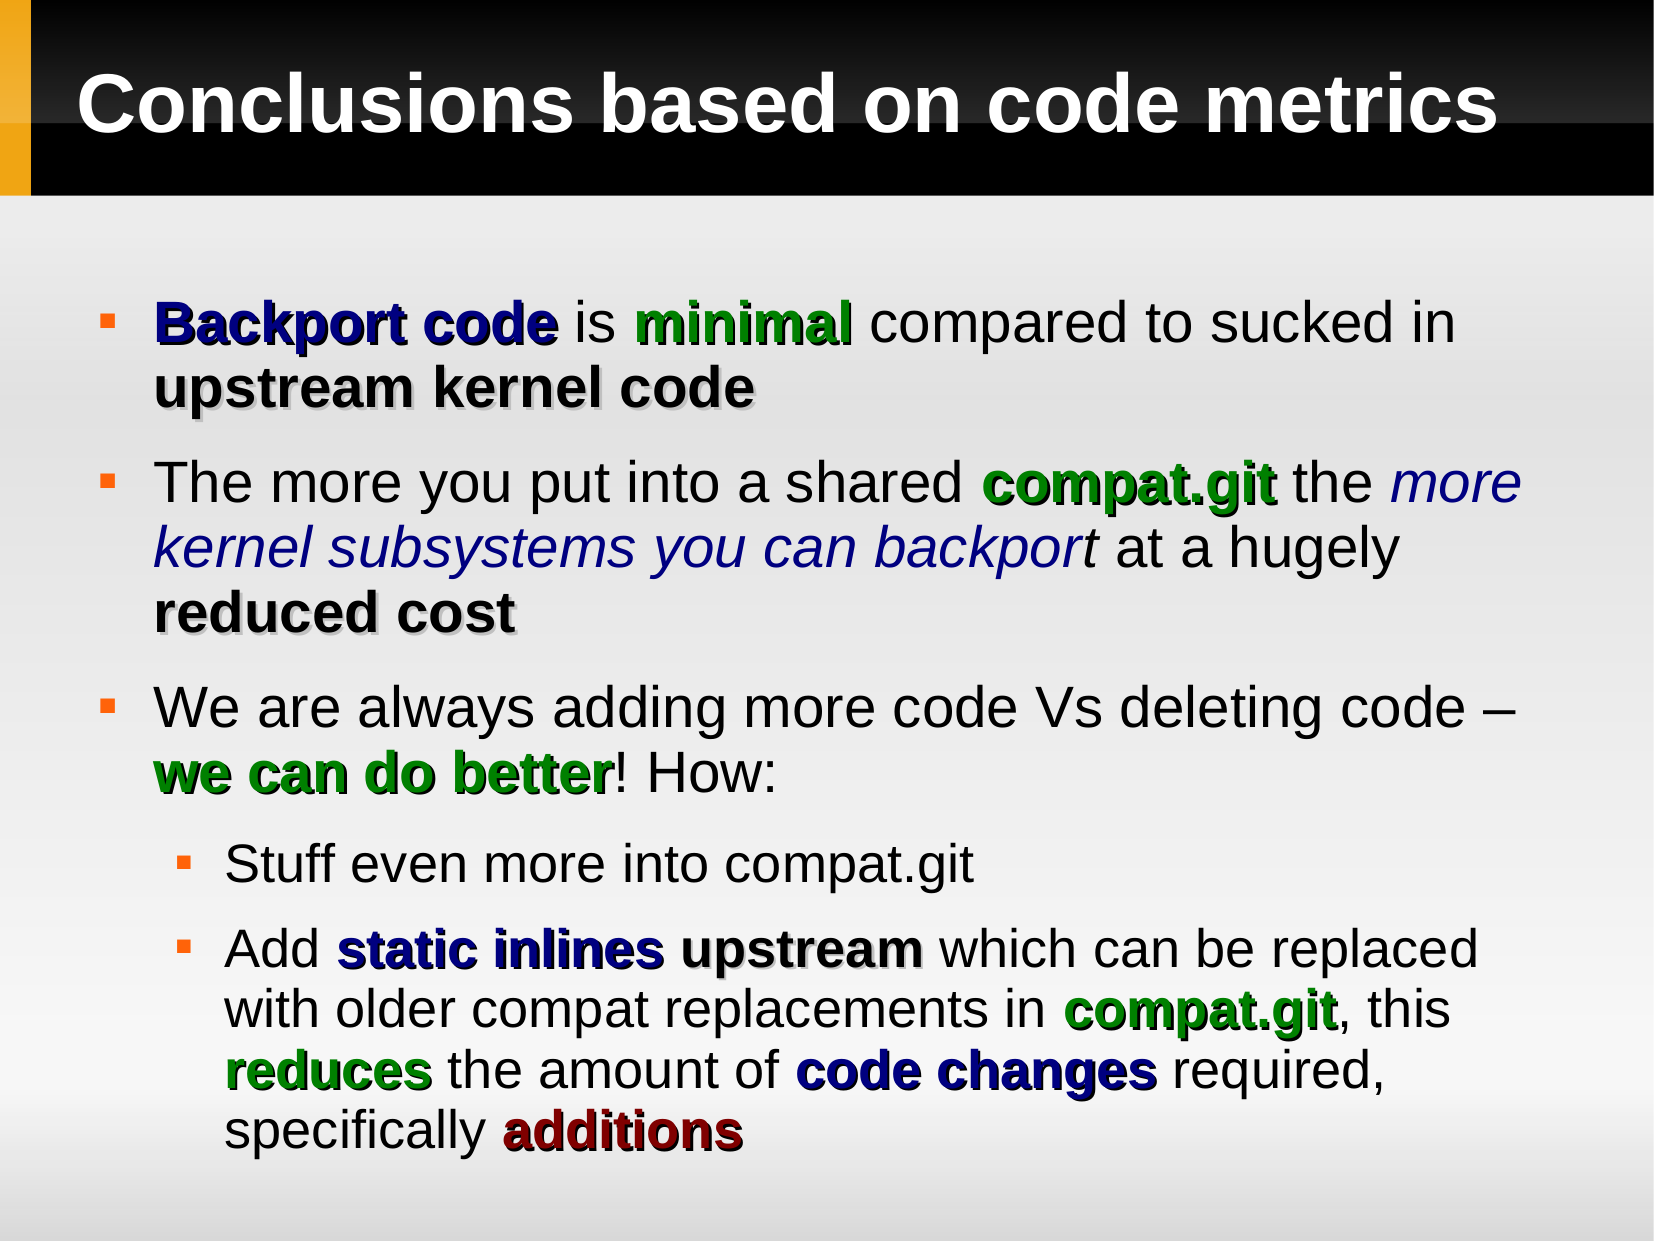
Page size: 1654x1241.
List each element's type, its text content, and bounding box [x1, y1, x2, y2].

picture [0, 0, 1654, 1241]
title Conclusions based on code metrics [76, 0, 1565, 208]
list Backport code is minimal compared to sucked in upstream kernel code The more you put into a shared compat.git the more kernel subsystems you can backport at a hugely reduced cost We are always adding more code Vs deleting code – we can do better! How: Stuff even more into compat.git Add static inlines upstream which can be replaced with older compat replacements in compat.git, this reduces the amount of code changes required, specifically additions [82, 290, 1571, 1161]
